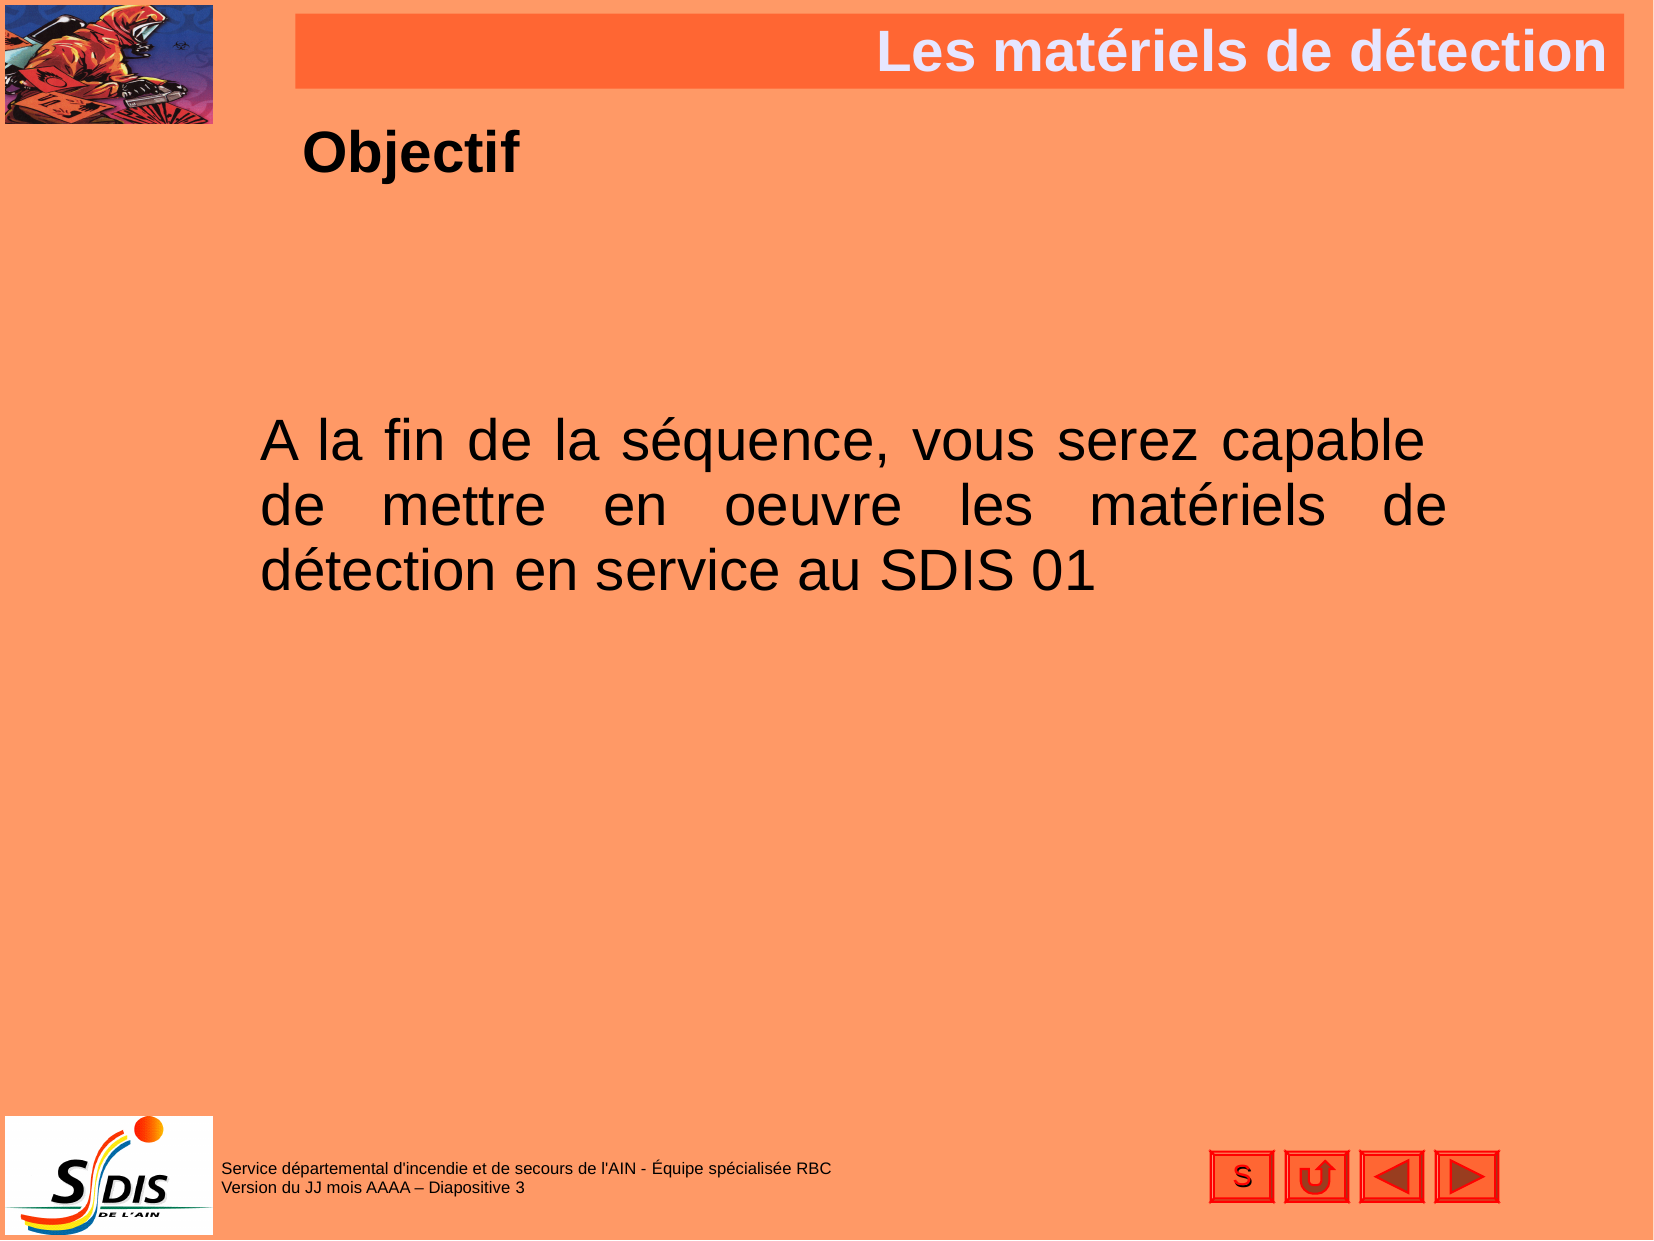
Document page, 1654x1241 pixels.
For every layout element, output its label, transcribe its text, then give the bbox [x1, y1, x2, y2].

picture [5, 5, 213, 124]
text_box Objectif [287, 112, 536, 193]
text_box Les matériels de détection [295, 13, 1625, 89]
list A la fin de la séquence, vous serez capable de mettre en oeuvre les matériels de détection en service au SDIS 01 [189, 399, 1465, 685]
picture [5, 1116, 213, 1235]
